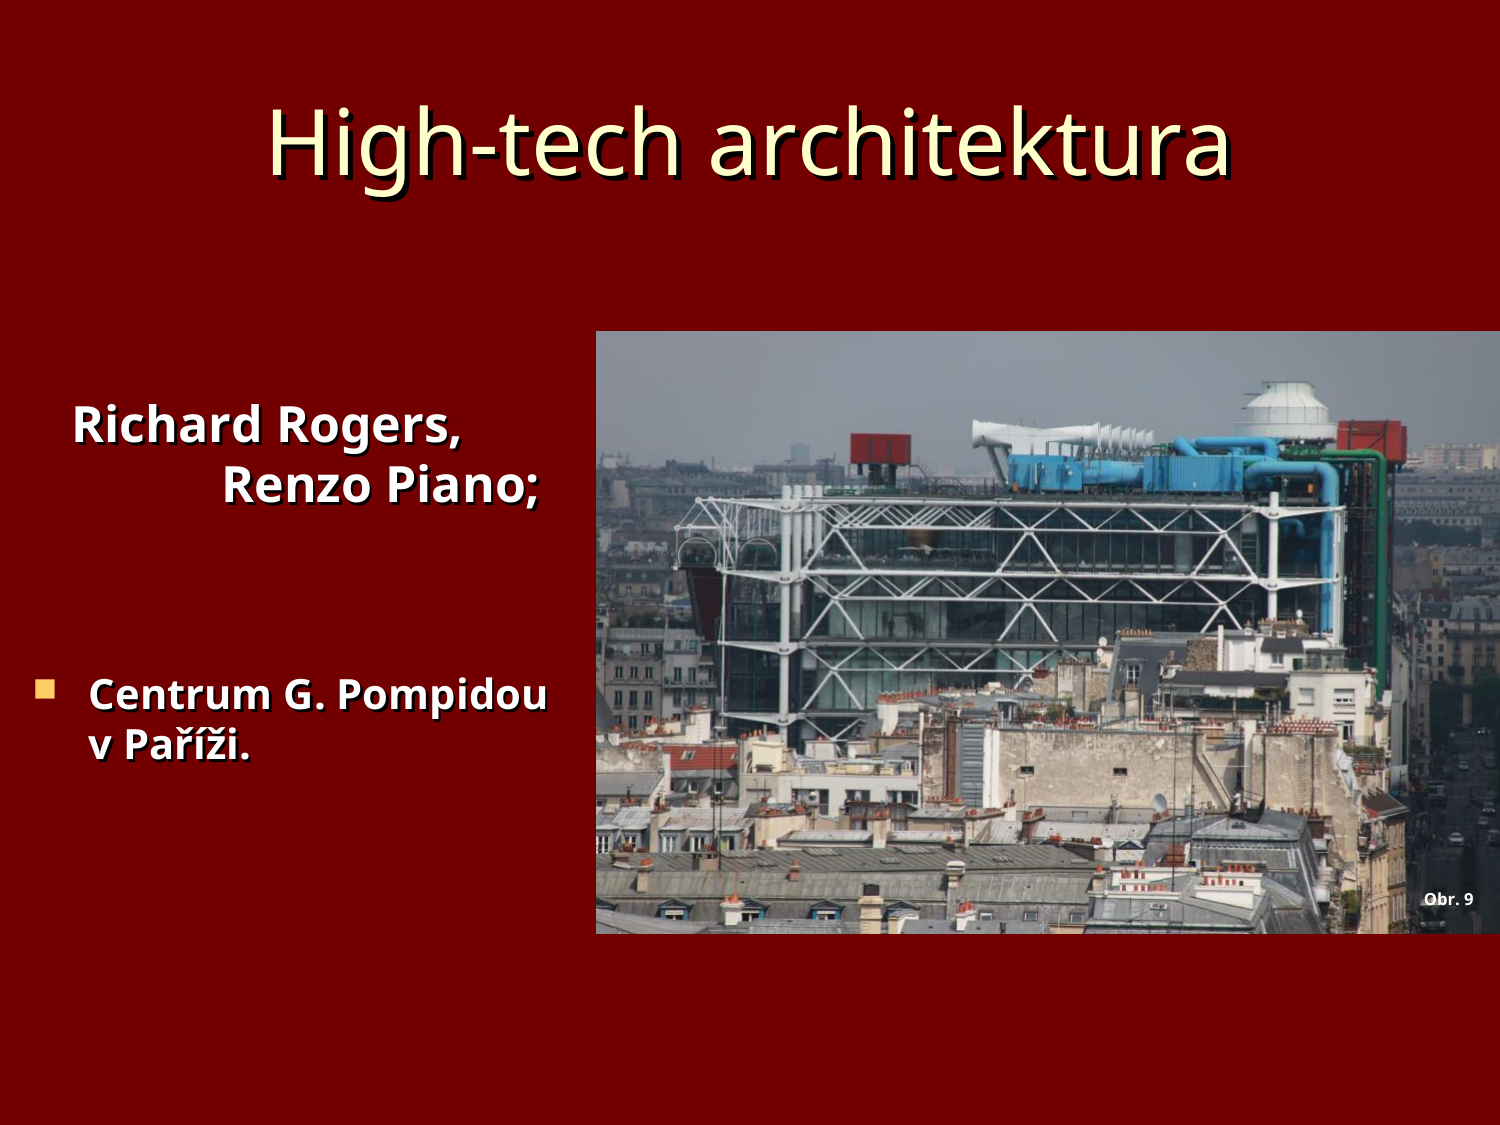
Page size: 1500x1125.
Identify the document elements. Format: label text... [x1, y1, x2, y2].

text_box Obr. 9 [1409, 880, 1489, 917]
list Richard Rogers, Renzo Piano; Centrum G. Pompidou v Paříži. [17, 385, 585, 1036]
title High-tech architektura [75, 45, 1426, 233]
text_box [596, 331, 1500, 934]
